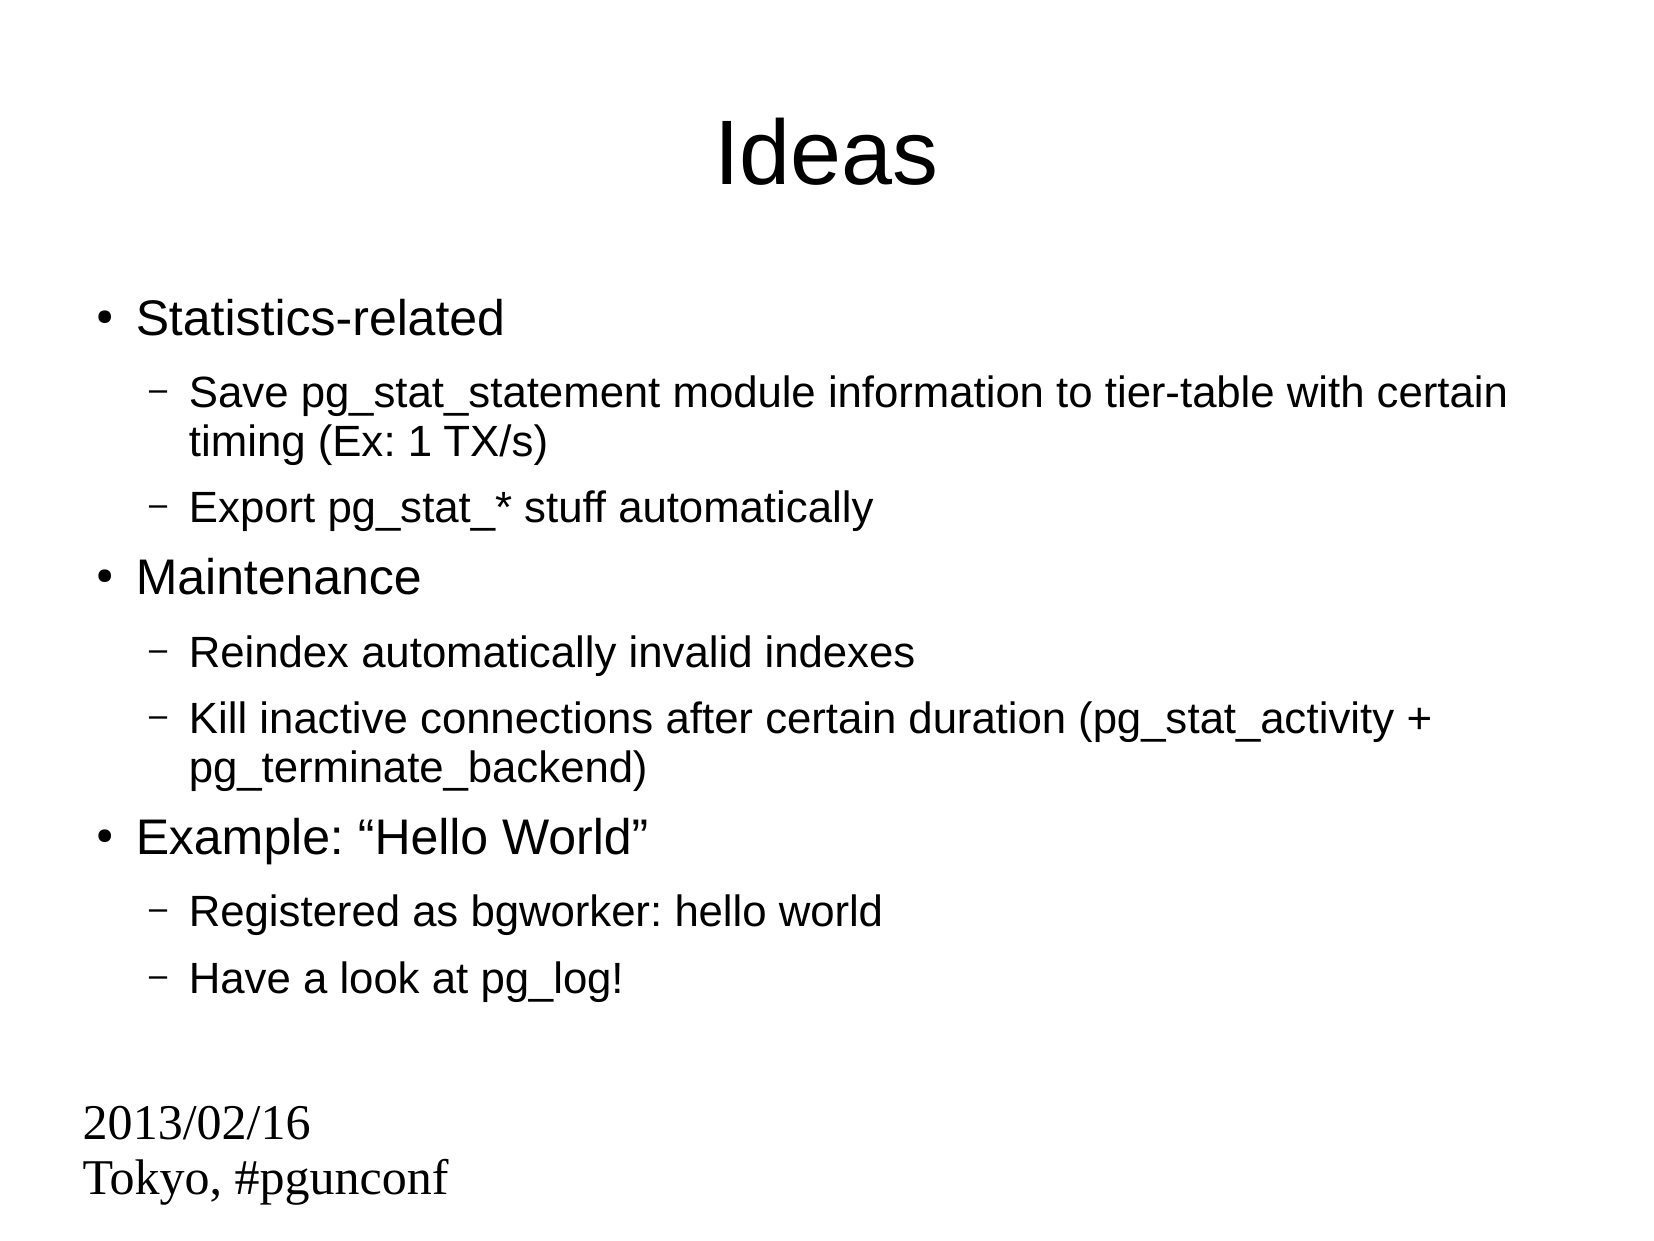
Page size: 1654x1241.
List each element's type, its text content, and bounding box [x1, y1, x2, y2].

title Ideas [82, 49, 1571, 257]
list Statistics-related Save pg_stat_statement module information to tier-table with certain timing (Ex: 1 TX/s) Export pg_stat_* stuff automatically Maintenance Reindex automatically invalid indexes Kill inactive connections after certain duration (pg_stat_activity + pg_terminate_backend) Example: “Hello World” Registered as bgworker: hello world Have a look at pg_log! [82, 290, 1538, 1010]
